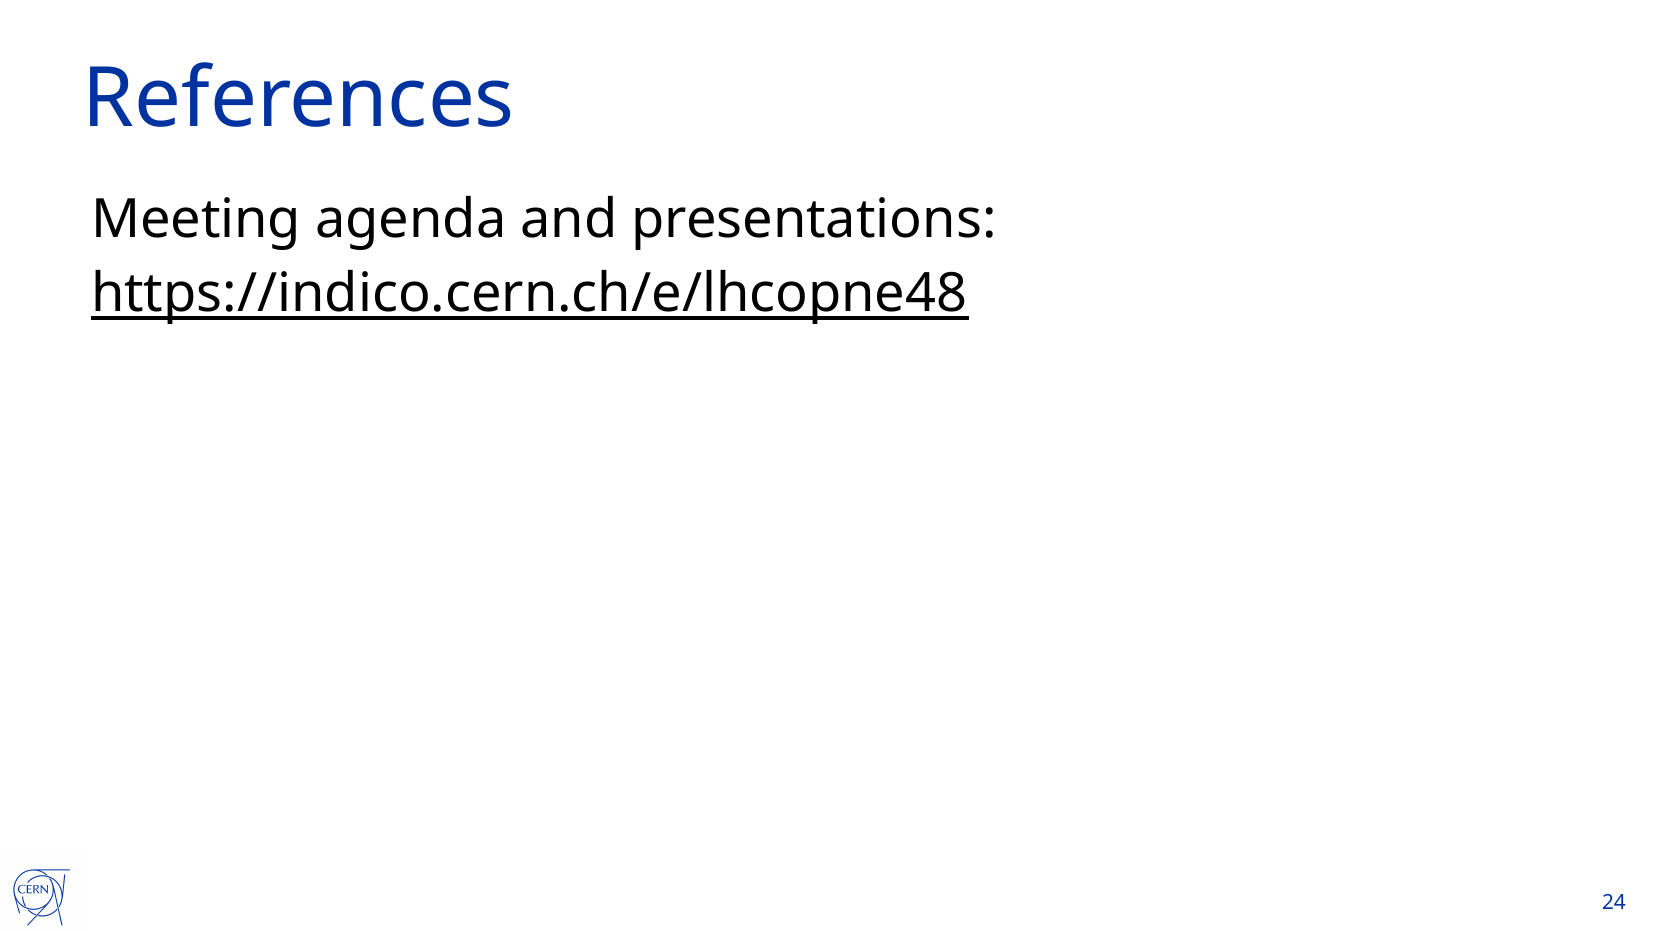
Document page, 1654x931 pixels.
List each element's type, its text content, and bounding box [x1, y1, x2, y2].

title References [82, 37, 1571, 142]
text_box Meeting agenda and presentations: https://indico.cern.ch/e/lhcopne48 [76, 172, 1601, 792]
picture [0, 850, 127, 931]
